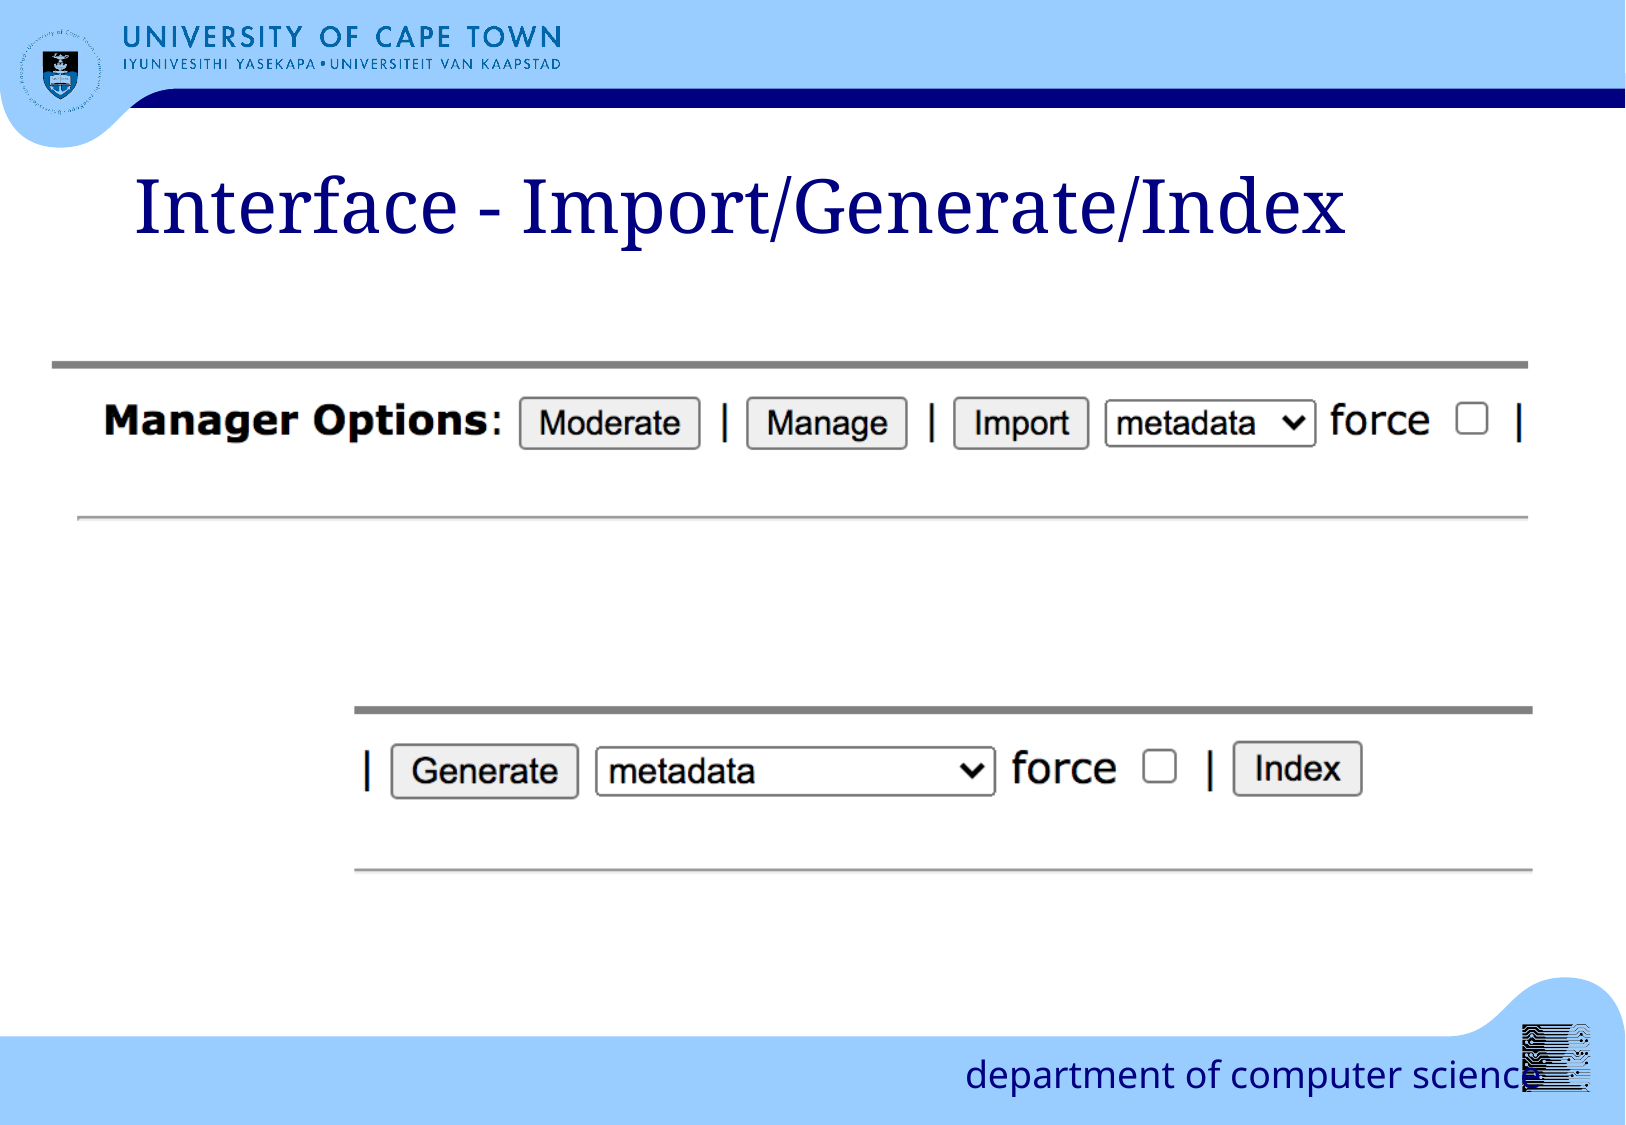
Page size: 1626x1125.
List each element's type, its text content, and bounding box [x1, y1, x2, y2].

picture [1526, 1070, 1536, 1076]
picture [120, 23, 563, 71]
title Interface - Import/Generate/Index [134, 140, 1571, 268]
picture [354, 661, 1533, 898]
picture [47, 318, 1529, 544]
picture [0, 18, 114, 126]
picture [1522, 1024, 1591, 1092]
